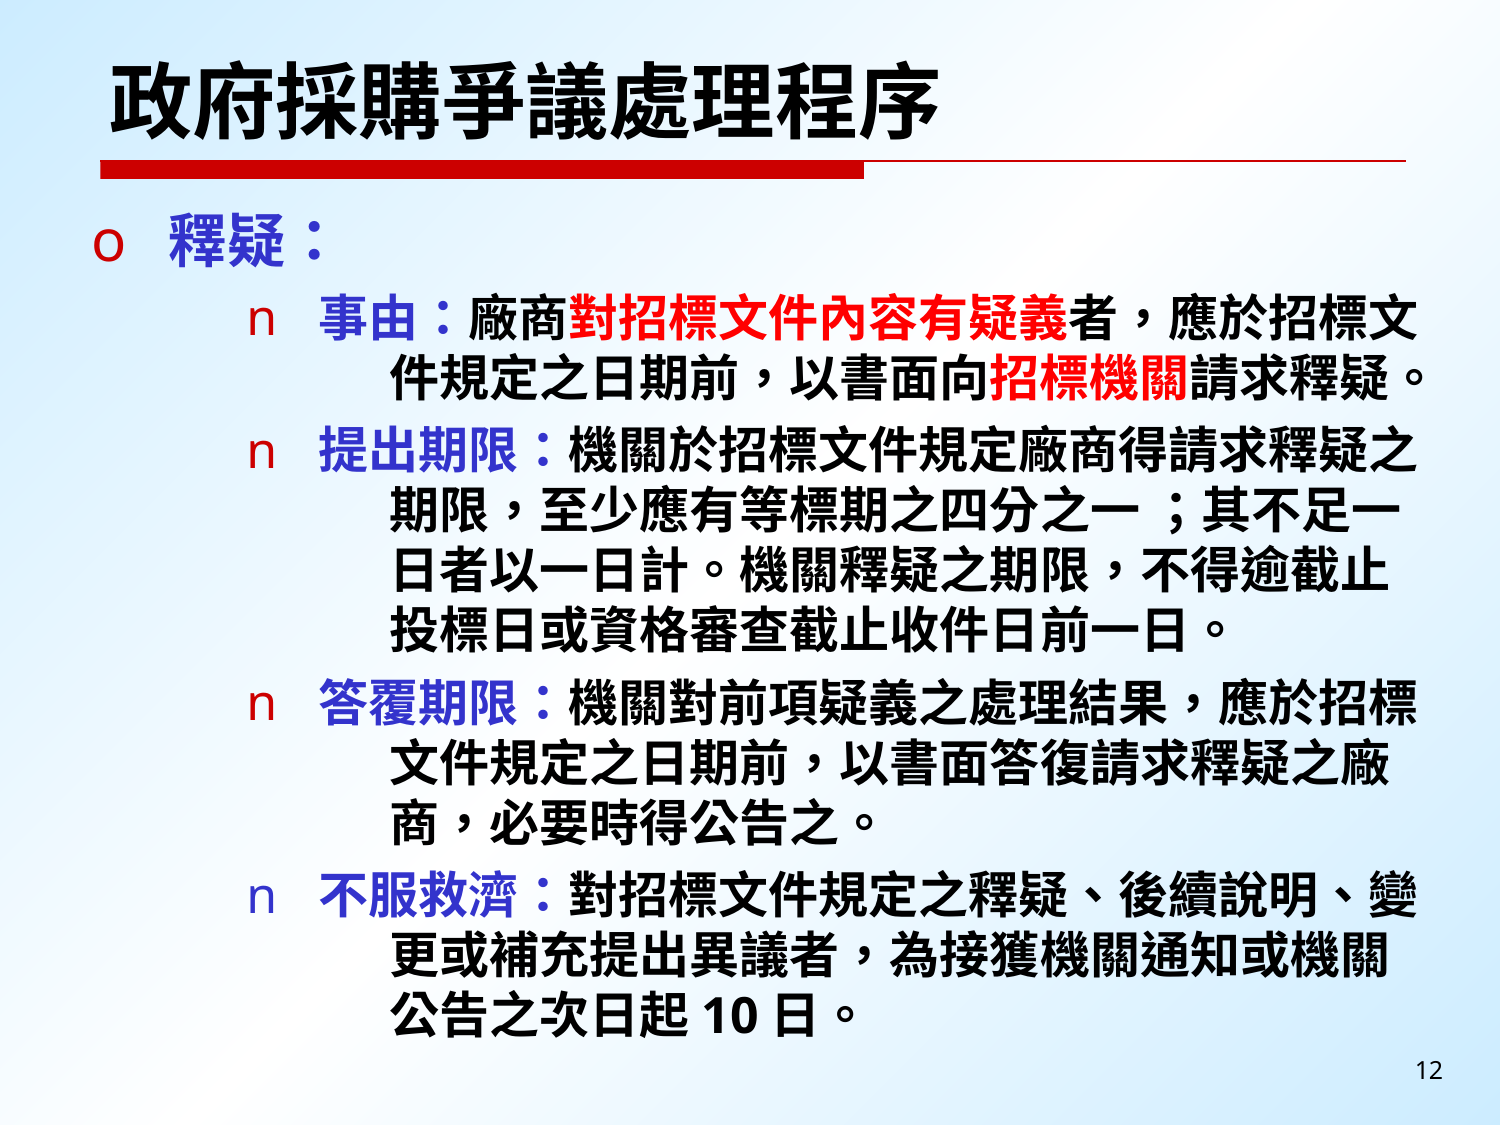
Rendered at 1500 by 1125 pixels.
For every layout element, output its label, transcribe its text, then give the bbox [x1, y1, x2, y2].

title 政府採購爭議處理程序 [94, 30, 1407, 158]
list 釋疑： 事由：廠商對招標文件內容有疑義者，應於招標文件規定之日期前，以書面向招標機關請求釋疑。 提出期限：機關於招標文件規定廠商得請求釋疑之期限，至少應有等標期之四分之一 ；其不足一日者以一日計。機關釋疑之期限，不得逾截止投標日或資格審查截止收件日前一日。 答覆期限：機關對前項疑義之處理結果，應於招標文件規定之日期前，以書面答復請求釋疑之廠商，必要時得公告之。 不服救濟：對招標文件規定之釋疑、後續說明、變更或補充提出異議者，為接獲機關通知或機關公告之次日起10日。 [76, 196, 1436, 1094]
